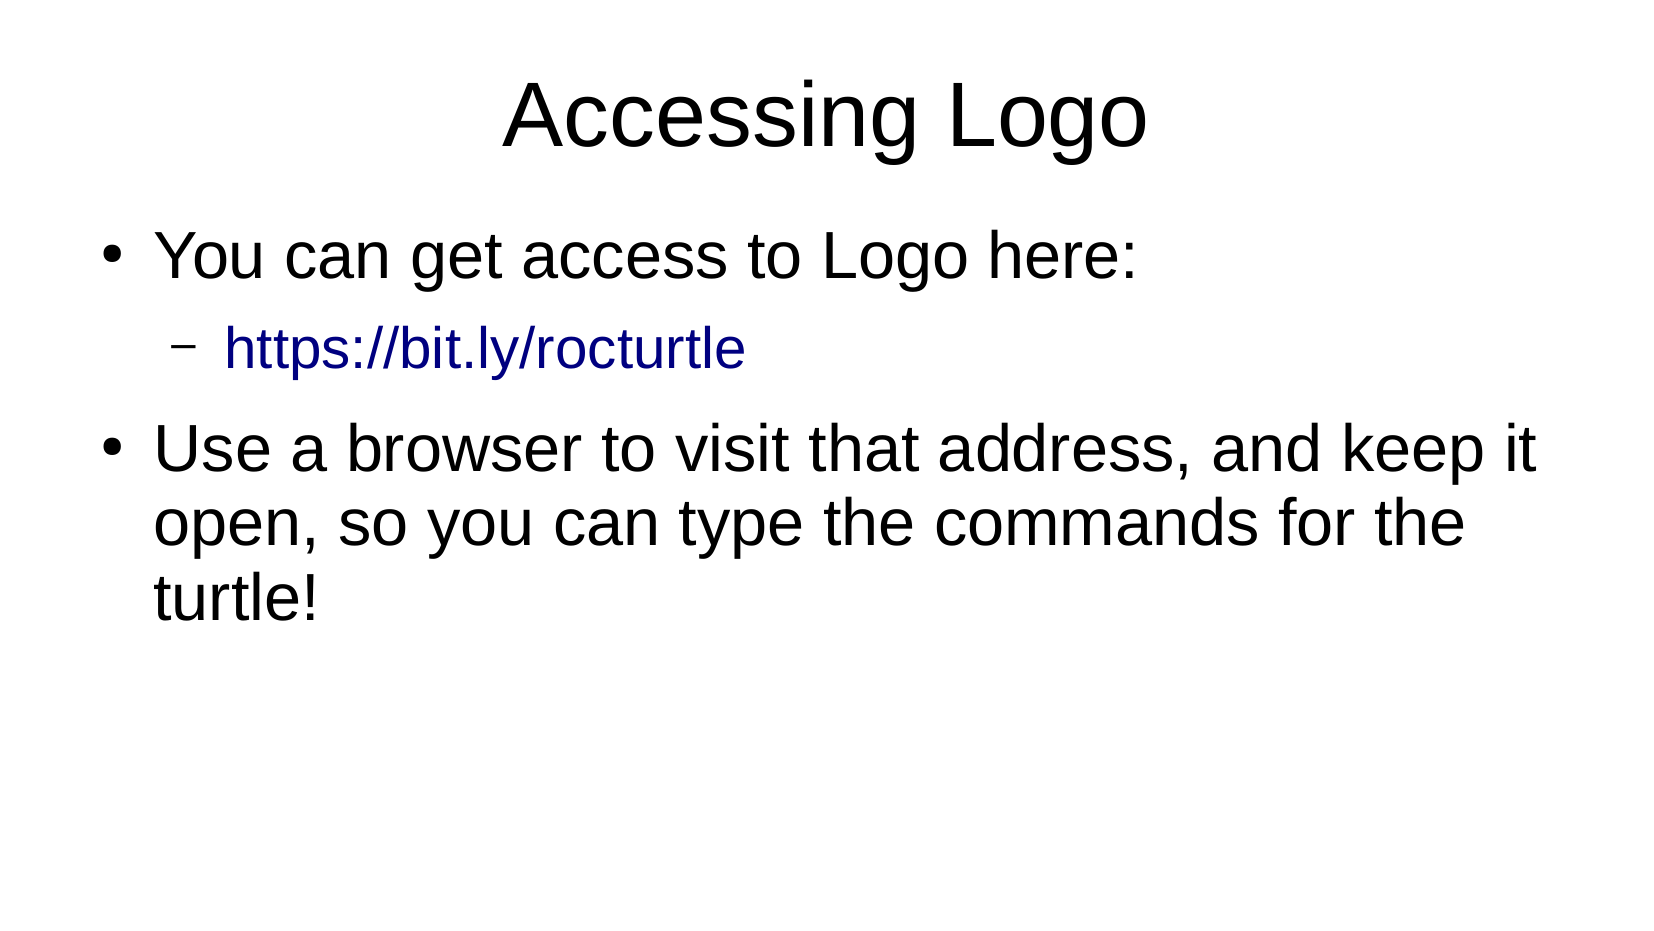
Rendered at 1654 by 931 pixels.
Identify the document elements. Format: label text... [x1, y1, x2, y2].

title Accessing Logo [82, 37, 1571, 193]
list You can get access to Logo here: https://bit.ly/rocturtle Use a browser to visit that address, and keep it open, so you can type the commands for the turtle! [82, 217, 1571, 758]
